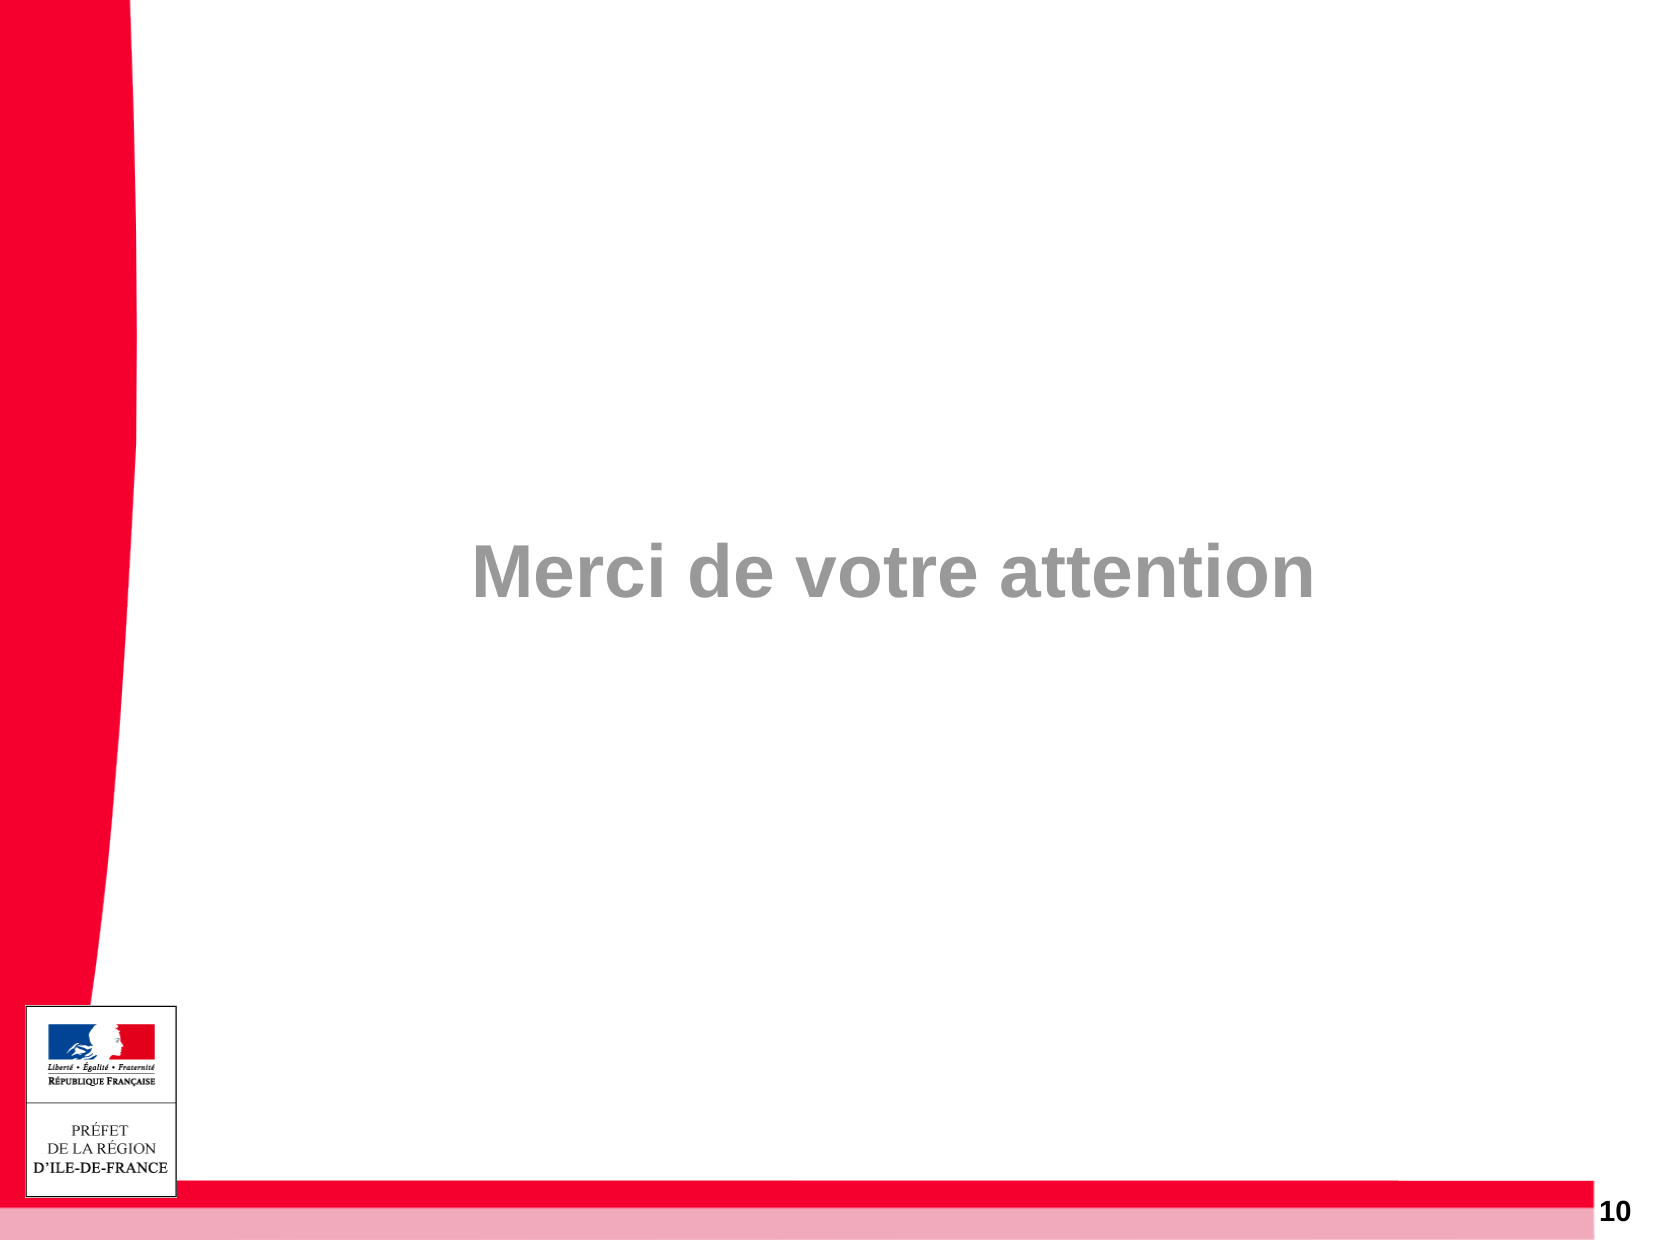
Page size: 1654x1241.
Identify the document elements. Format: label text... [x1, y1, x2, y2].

title Merci de votre attention [134, 505, 1654, 639]
picture [0, 0, 1653, 1240]
